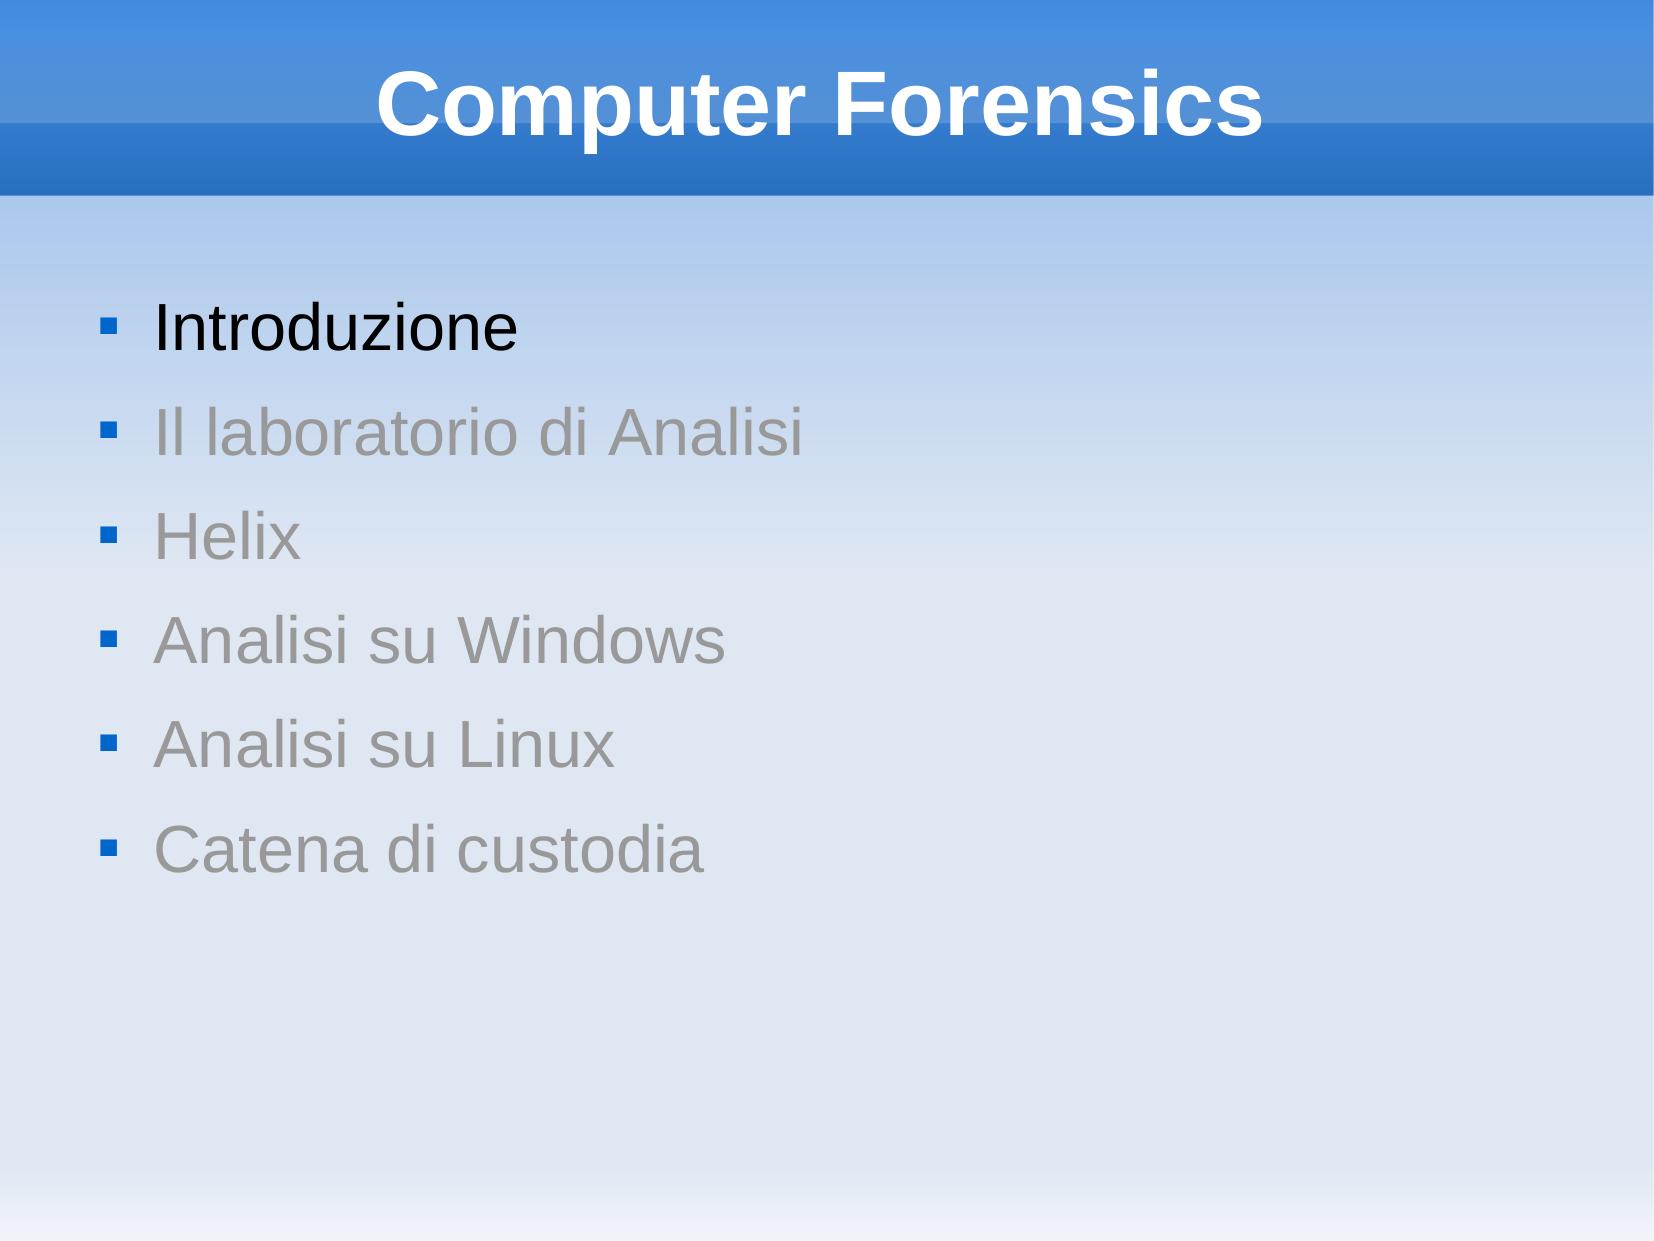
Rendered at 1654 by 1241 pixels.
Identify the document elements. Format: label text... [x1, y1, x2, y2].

title Computer Forensics [76, 7, 1565, 200]
picture [0, 0, 1654, 1241]
list Introduzione Il laboratorio di Analisi Helix Analisi su Windows Analisi su Linux Catena di custodia [82, 290, 1571, 1094]
